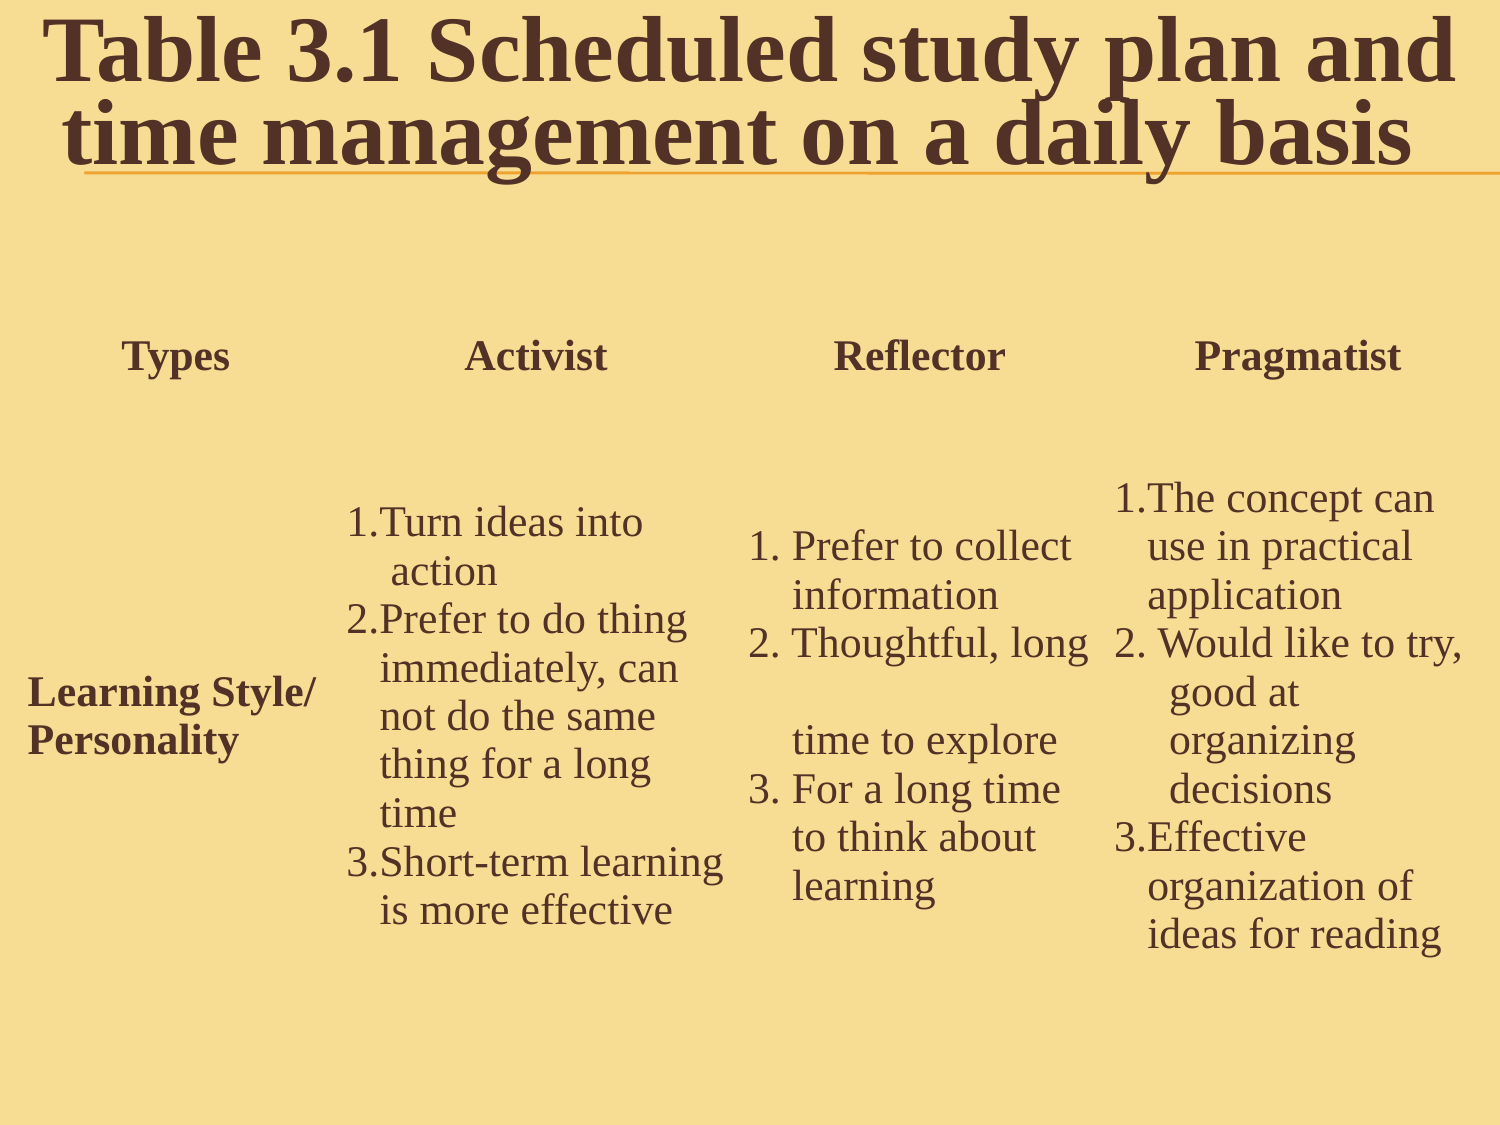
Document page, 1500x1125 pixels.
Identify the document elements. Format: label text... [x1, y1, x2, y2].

table_header Reflector [737, 279, 1103, 432]
table_cell 1.The concept can use in practical application 2. Would like to try, good at organizing decisions 3.Effective organization of ideas for reading [1103, 432, 1493, 999]
table_header Types [16, 279, 335, 432]
title Table 3.1 Scheduled study plan and time management on a daily basis [0, 30, 1500, 169]
table_cell Learning Style/ Personality [16, 432, 335, 999]
table_cell 1.Turn ideas into action 2.Prefer to do thing immediately, can not do the same thing for a long time 3.Short-term learning is more effective [335, 432, 737, 999]
table_header Activist [335, 279, 737, 432]
table_header Pragmatist [1103, 279, 1493, 432]
table_cell 1. Prefer to collect information 2. Thoughtful, long time to explore 3. For a long time to think about learning [737, 432, 1103, 999]
